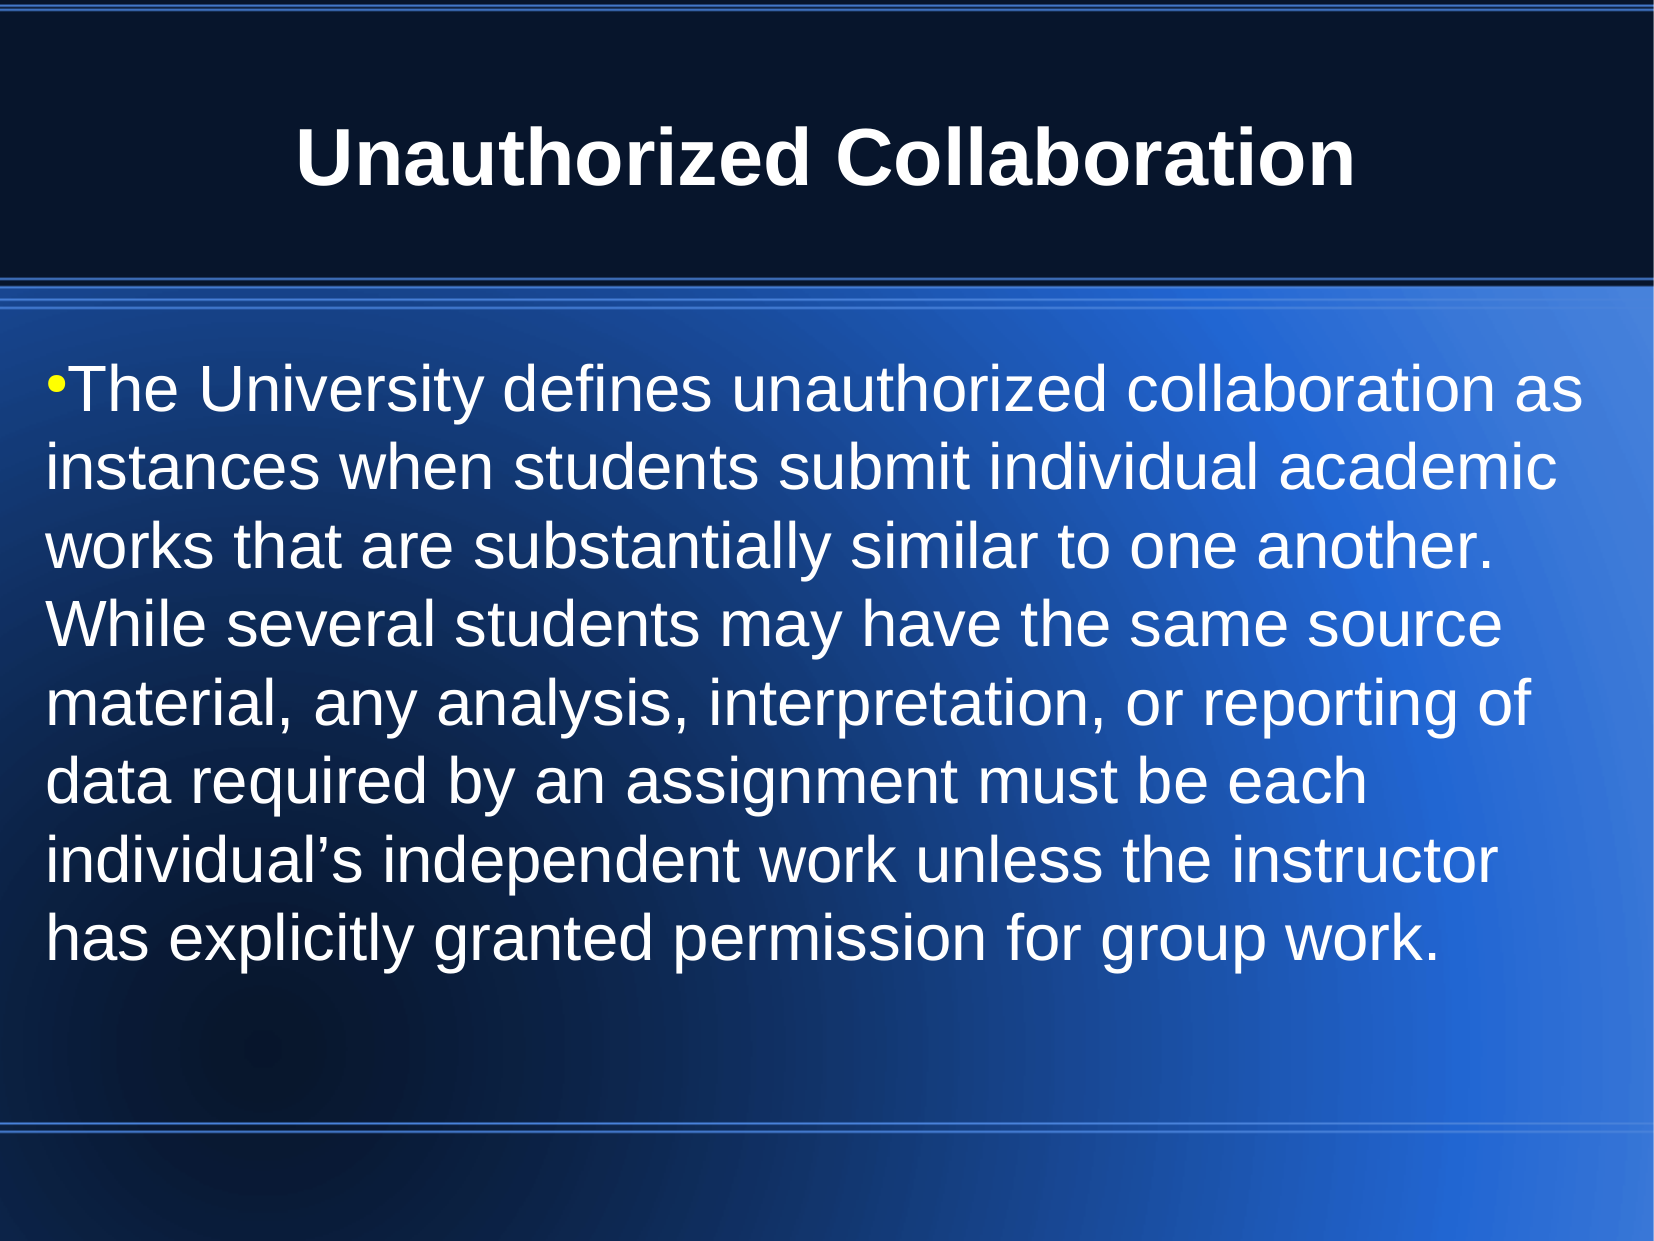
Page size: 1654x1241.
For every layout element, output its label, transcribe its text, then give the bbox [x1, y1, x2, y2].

title Unauthorized Collaboration [82, 49, 1571, 257]
list The University defines unauthorized collaboration as instances when students submit individual academic works that are substantially similar to one another. While several students may have the same source material, any analysis, interpretation, or reporting of data required by an assignment must be each individual’s independent work unless the instructor has explicitly granted permission for group work. [45, 346, 1606, 1051]
